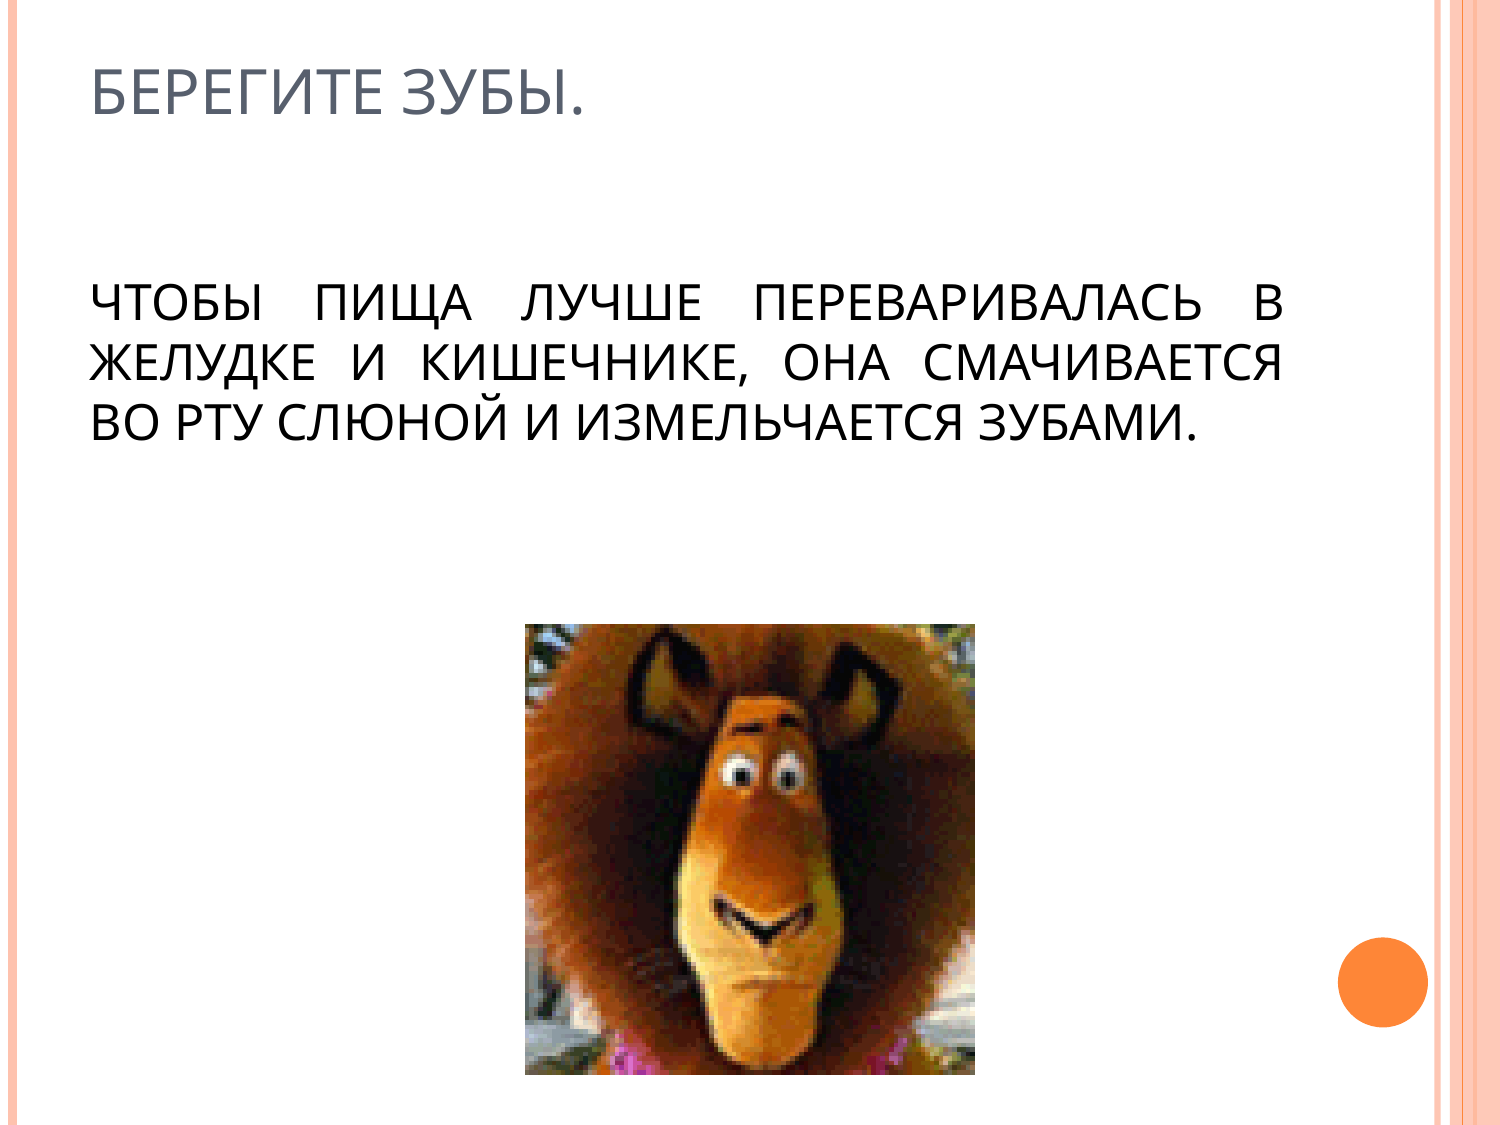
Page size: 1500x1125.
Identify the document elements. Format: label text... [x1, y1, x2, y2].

title БЕРЕГИТЕ ЗУБЫ. [75, 45, 1300, 233]
list ЧТОБЫ ПИЩА ЛУЧШЕ ПЕРЕВАРИВАЛАСЬ В ЖЕЛУДКЕ И КИШЕЧНИКЕ, ОНА СМАЧИВАЕТСЯ ВО РТУ СЛЮНОЙ И ИЗМЕЛЬЧАЕТСЯ ЗУБАМИ. [75, 262, 1300, 1062]
picture [525, 624, 975, 1075]
